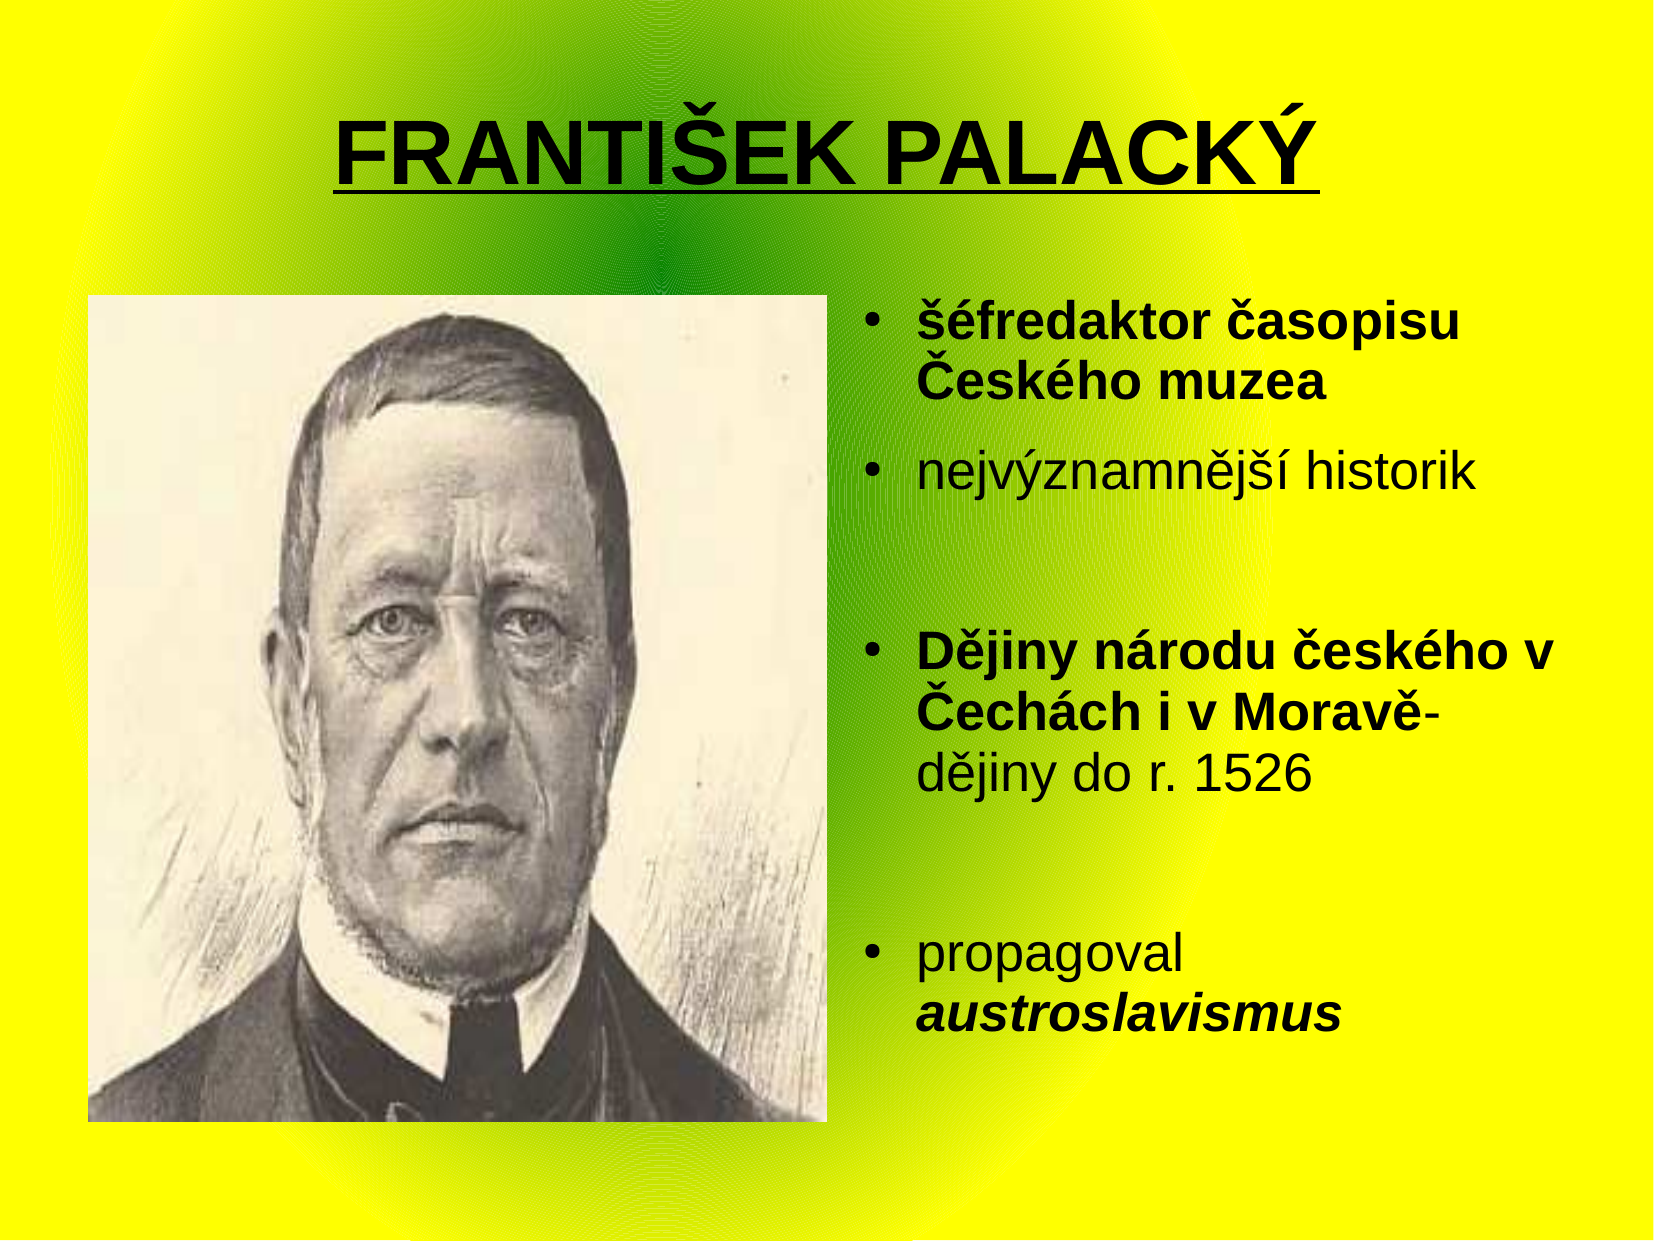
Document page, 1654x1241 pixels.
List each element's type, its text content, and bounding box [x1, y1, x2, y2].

title FRANTIŠEK PALACKÝ [82, 56, 1571, 250]
list šéfredaktor časopisu Českého muzea nejvýznamnější historik Dějiny národu českého v Čechách i v Moravě-dějiny do r. 1526 propagoval austroslavismus [845, 290, 1572, 1109]
picture [88, 295, 827, 1123]
